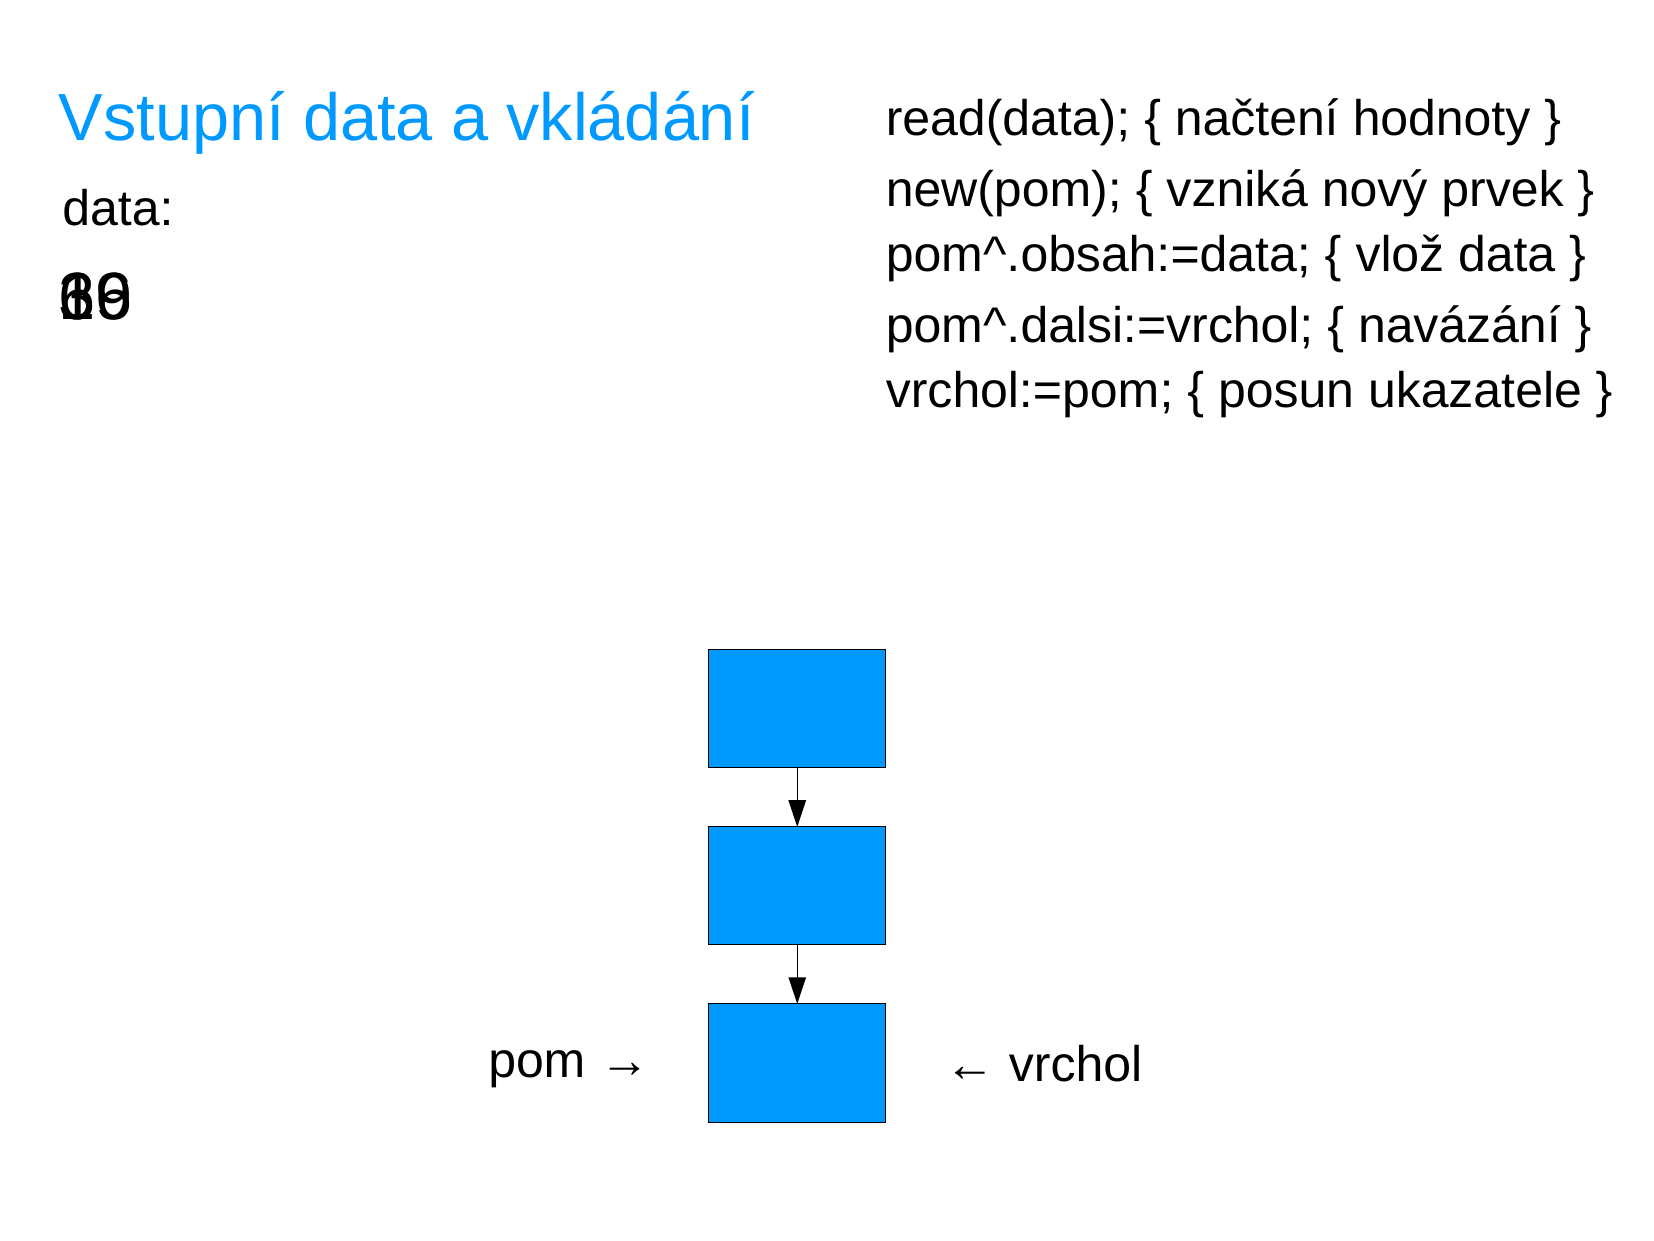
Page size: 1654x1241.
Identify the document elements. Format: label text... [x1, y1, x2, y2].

title pom → [472, 1015, 650, 1105]
title read(data); { načtení hodnoty } [885, 88, 1595, 148]
title ← vrchol [944, 1003, 1182, 1125]
title 19 [59, 236, 148, 357]
text_box [708, 1003, 886, 1123]
title vrchol:=pom; { posun ukazatele } [885, 360, 1625, 420]
text_box [708, 826, 886, 945]
text_box [708, 649, 886, 768]
title Vstupní data a vkládání [59, 56, 863, 178]
title new(pom); { vzniká nový prvek } [885, 159, 1625, 219]
title pom^.dalsi:=vrchol; { navázání } [885, 295, 1625, 355]
text_box data: [62, 180, 207, 237]
title pom^.obsah:=data; { vlož data } [885, 224, 1625, 284]
